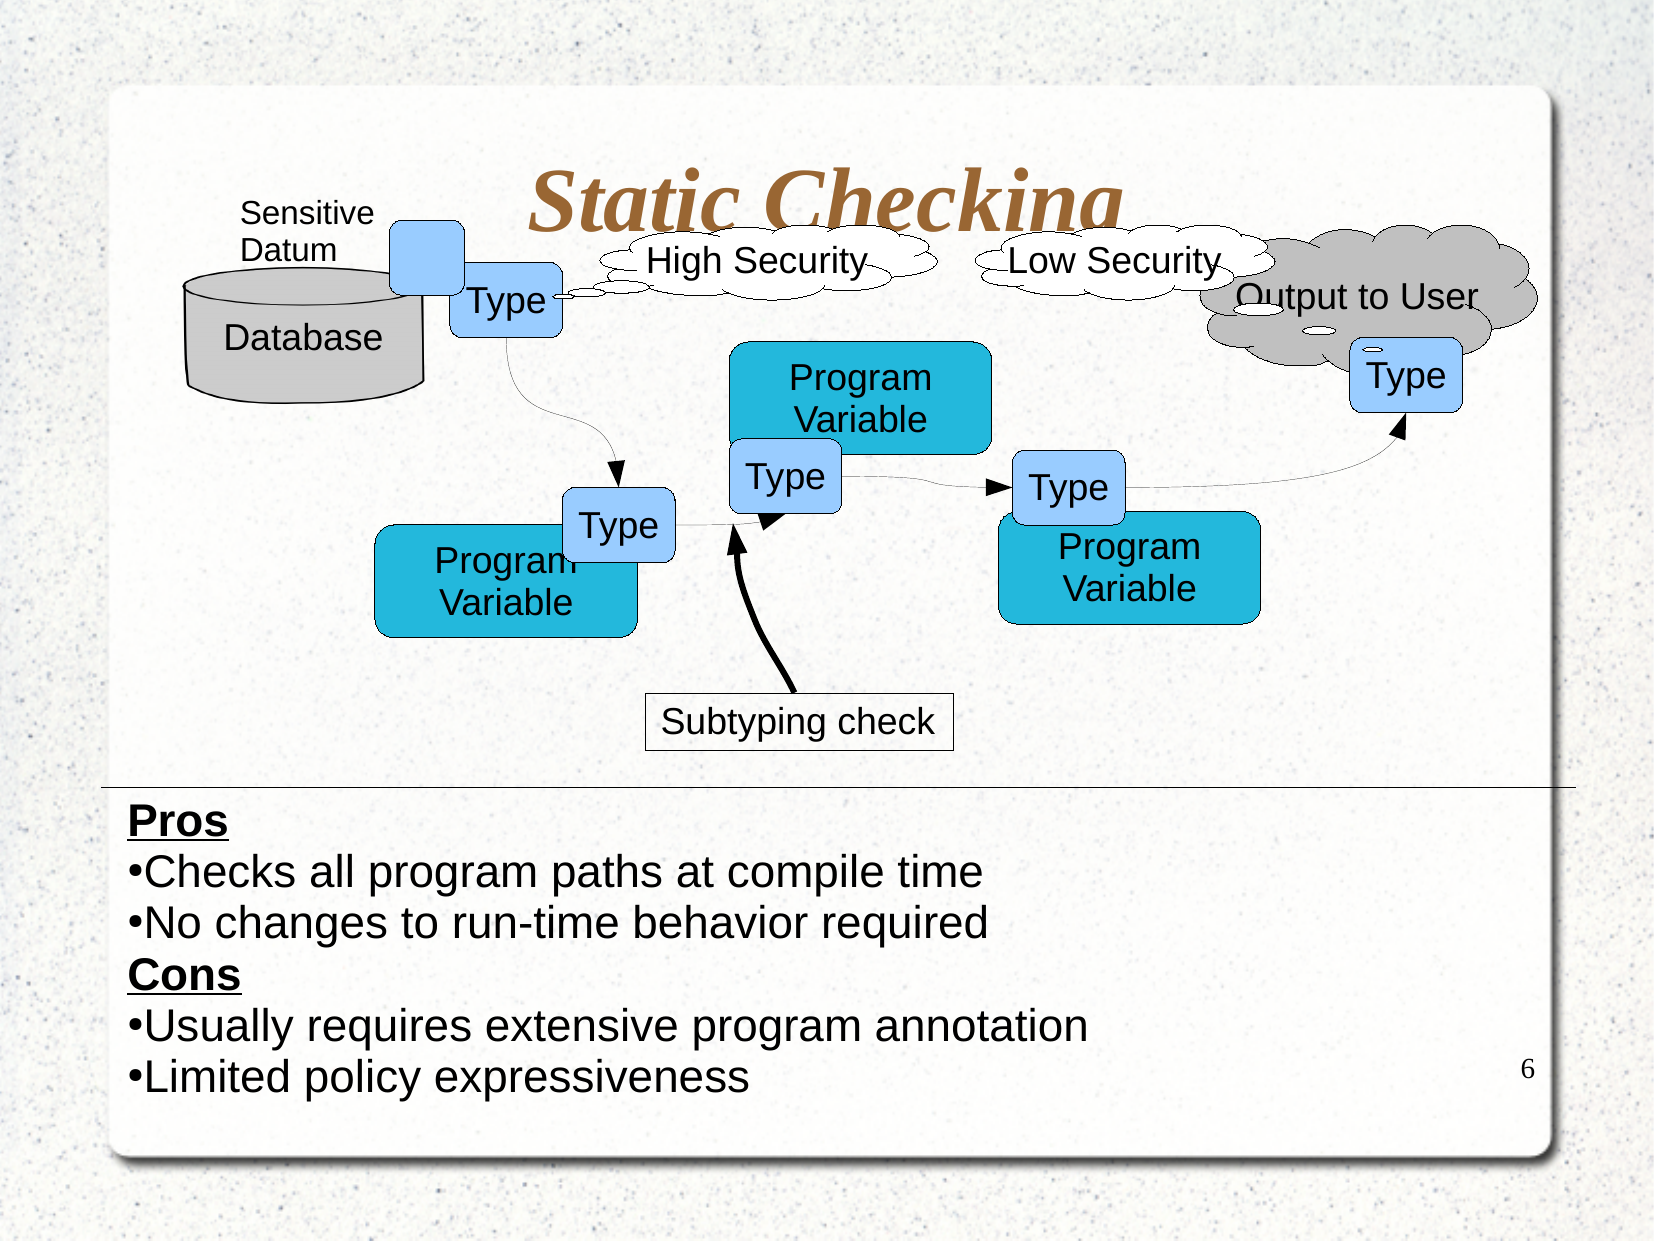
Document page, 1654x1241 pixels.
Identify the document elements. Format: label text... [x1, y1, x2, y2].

title Static Checking [118, 104, 1536, 297]
text_box Type [729, 438, 842, 514]
text_box High Security [552, 225, 938, 301]
title Static Checking [1159, 289, 1200, 297]
text_box Program Variable [998, 511, 1261, 625]
title Static Checking [599, 289, 737, 297]
text_box [389, 220, 465, 296]
text_box Program Variable [374, 524, 638, 638]
text_box Subtyping check [645, 693, 954, 751]
picture [0, 0, 1654, 1241]
text_box Type [449, 262, 563, 338]
text_box Pros Checks all program paths at compile time No changes to run-time behavior required Cons Usually requires extensive program annotation Limited policy expressiveness [112, 787, 1501, 1110]
text_box Output to User [1199, 225, 1538, 372]
text_box Type [1012, 450, 1126, 526]
text_box Type [562, 487, 676, 563]
text_box Sensitive Datum [225, 187, 413, 277]
text_box Low Security [975, 225, 1276, 301]
text_box Type [1349, 337, 1463, 413]
text_box Low Security [1233, 303, 1284, 316]
text_box Low Security [1302, 326, 1336, 335]
text_box Program Variable [729, 341, 992, 455]
